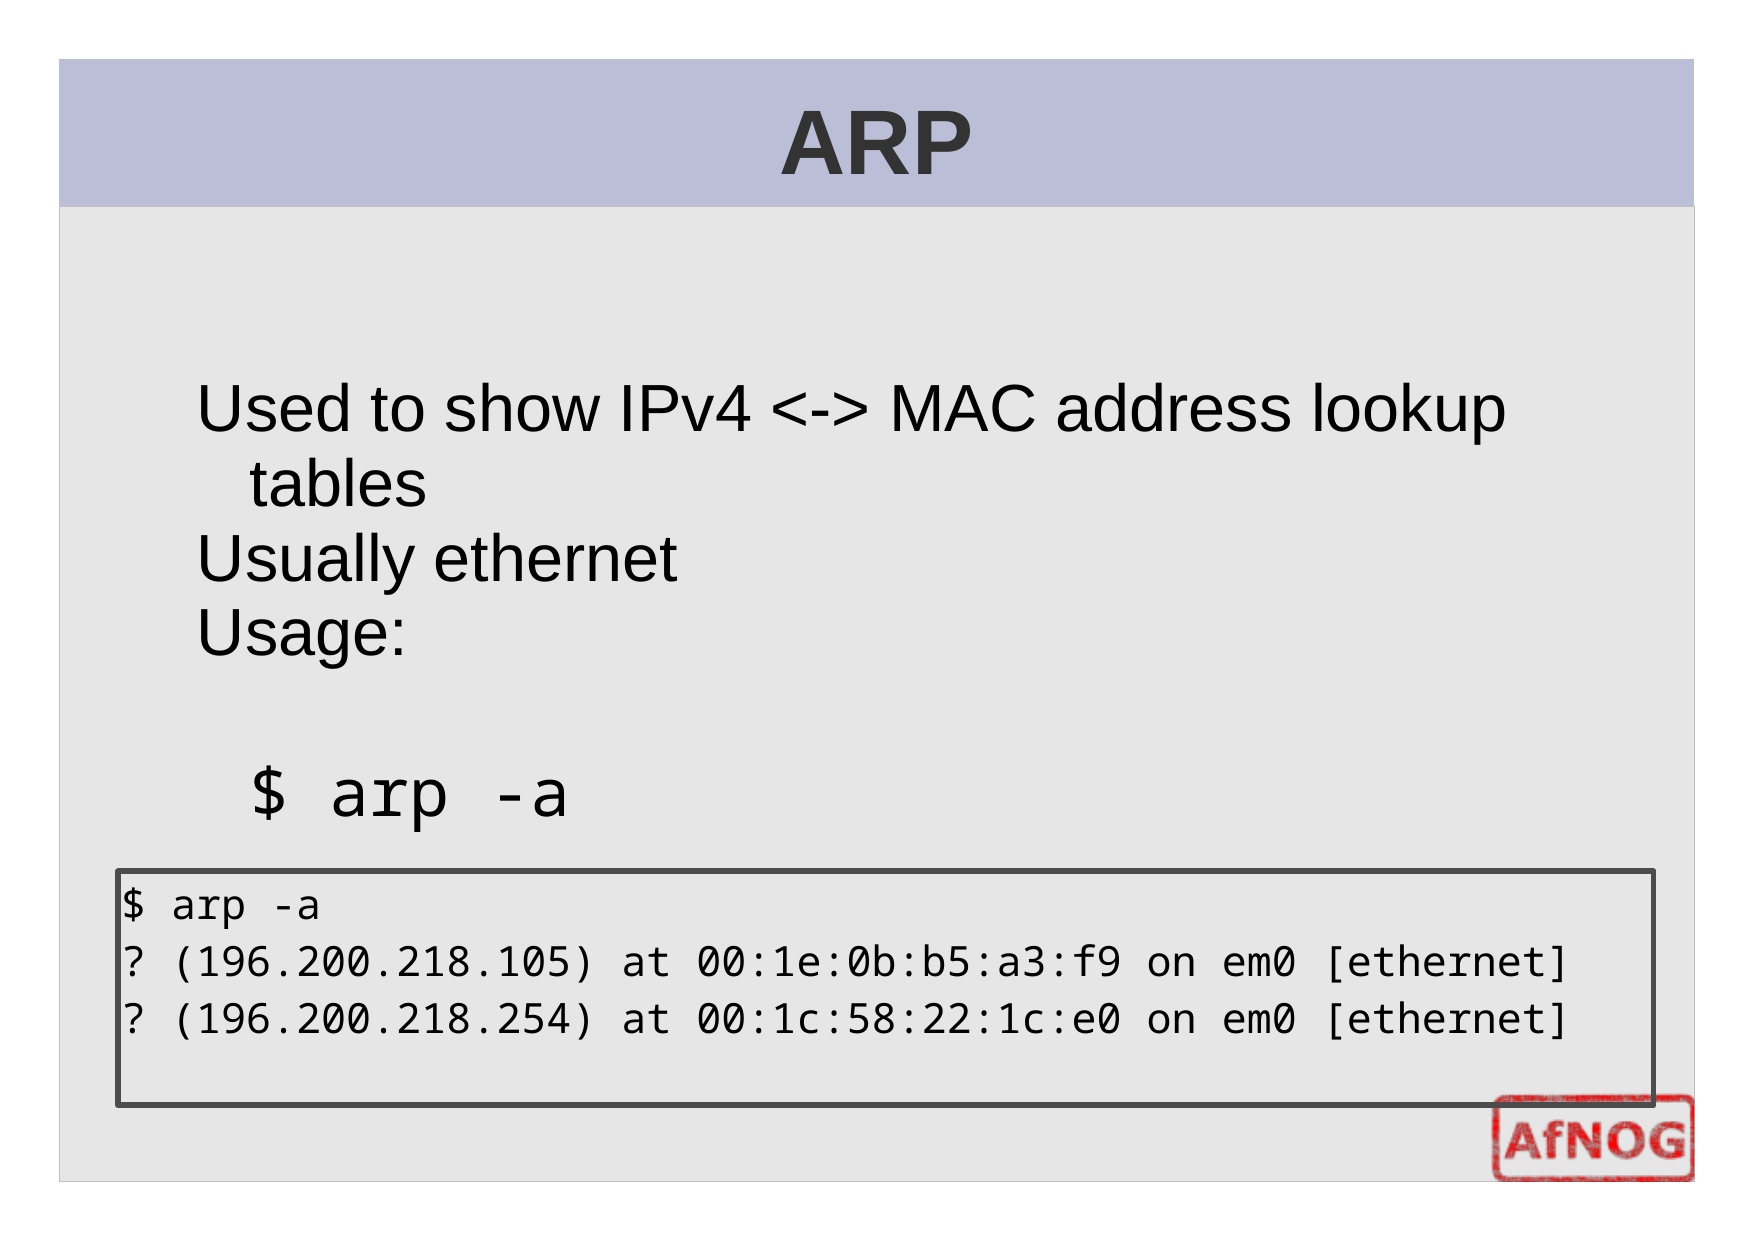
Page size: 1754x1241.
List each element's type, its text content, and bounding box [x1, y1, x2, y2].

picture [1490, 1092, 1695, 1182]
title ARP [59, 48, 1695, 237]
picture [1490, 1092, 1651, 1102]
list Used to show IPv4 <-> MAC address lookup tables Usually ethernet Usage: $ arp -a [179, 371, 1576, 857]
text_box $ arp -a ? (196.200.218.105) at 00:1e:0b:b5:a3:f9 on em0 [ethernet] ? (196.200.218.254) at 00:1c:58:22:1c:e0 on em0 [ethernet] [118, 871, 1654, 1051]
